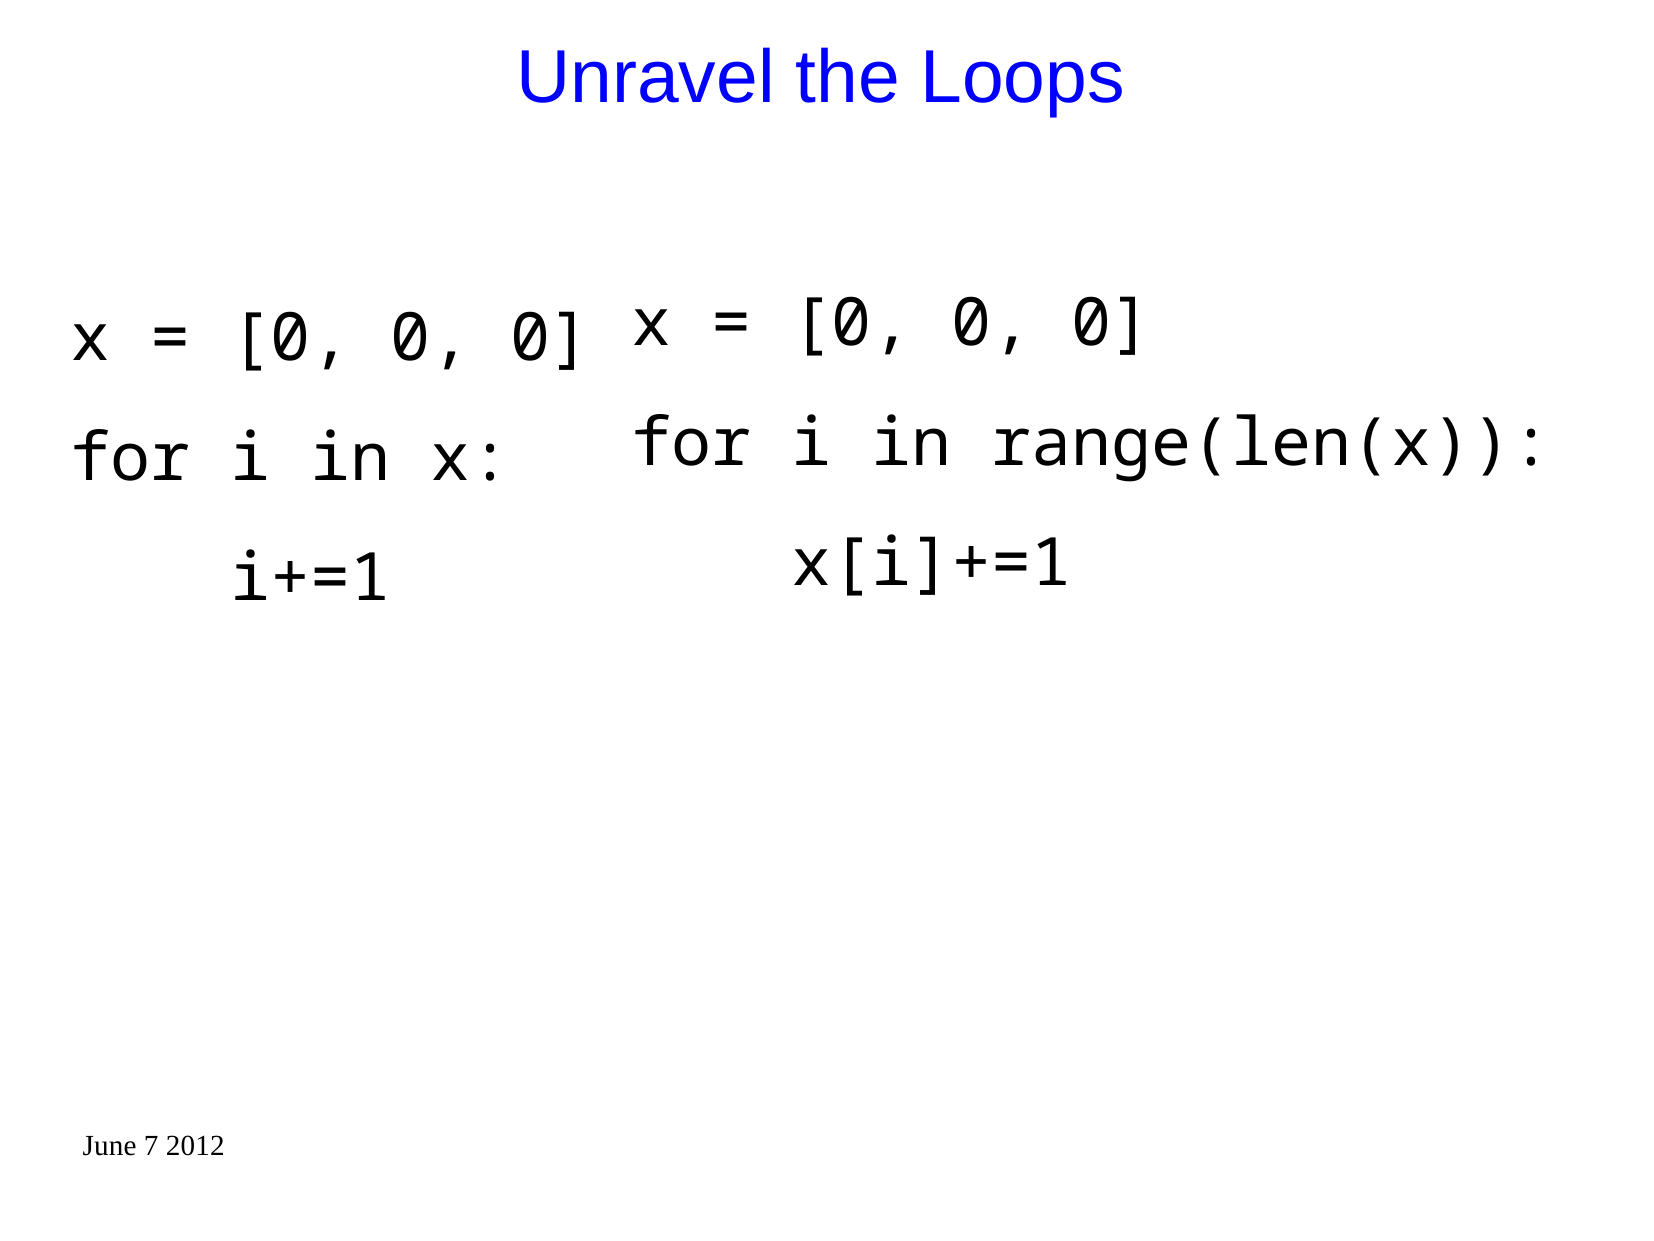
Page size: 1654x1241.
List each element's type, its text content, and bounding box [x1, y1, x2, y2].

title Unravel the Loops [76, 33, 1565, 202]
list x = [0, 0, 0] for i in range(len(x)): x[i]+=1 [561, 274, 1566, 665]
list x = [0, 0, 0] for i in x: i+=1 [0, 288, 727, 680]
